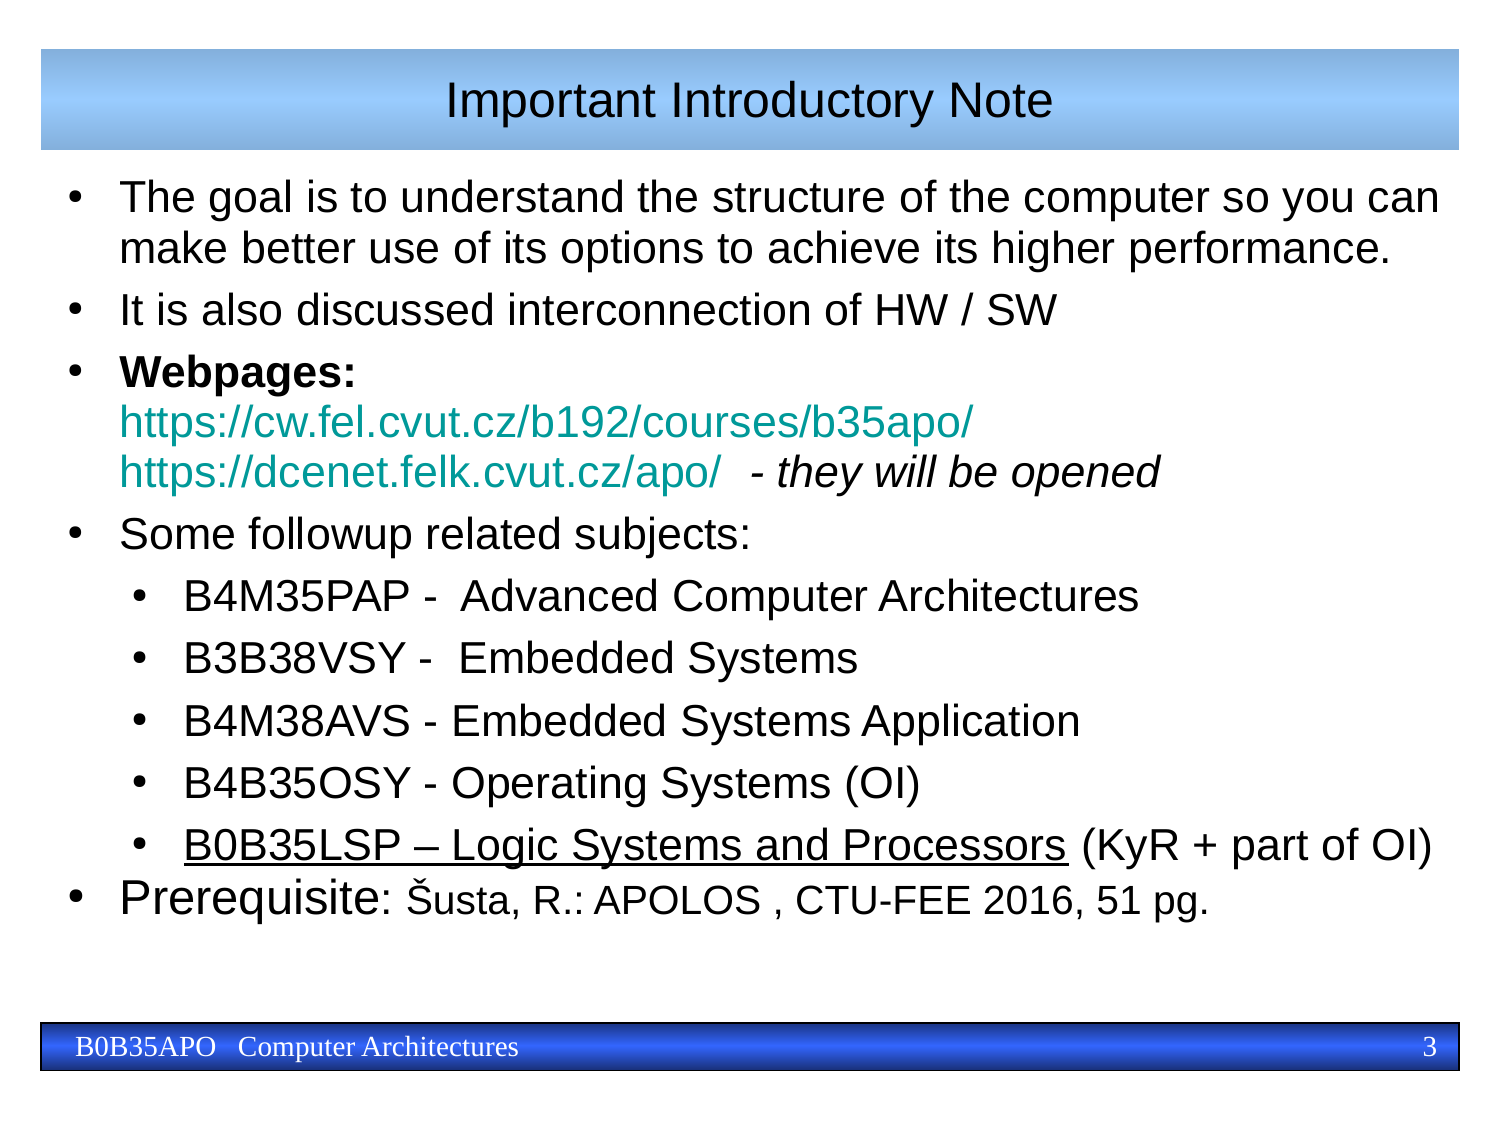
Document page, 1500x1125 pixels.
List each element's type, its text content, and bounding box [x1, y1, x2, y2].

title Important Introductory Note [41, 49, 1459, 150]
list The goal is to understand the structure of the computer so you can make better use of its options to achieve its higher performance. It is also discussed interconnection of HW / SW Webpages: https://cw.fel.cvut.cz/b192/courses/b35apo/ https://dcenet.felk.cvut.cz/apo/ - they will be opened Some followup related subjects: B4M35PAP - Advanced Computer Architectures B3B38VSY - Embedded Systems B4M38AVS - Embedded Systems Application B4B35OSY - Operating Systems (OI) B0B35LSP – Logic Systems and Processors (KyR + part of OI) Prerequisite: Šusta, R.: APOLOS , CTU-FEE 2016, 51 pg. [49, 172, 1450, 1013]
